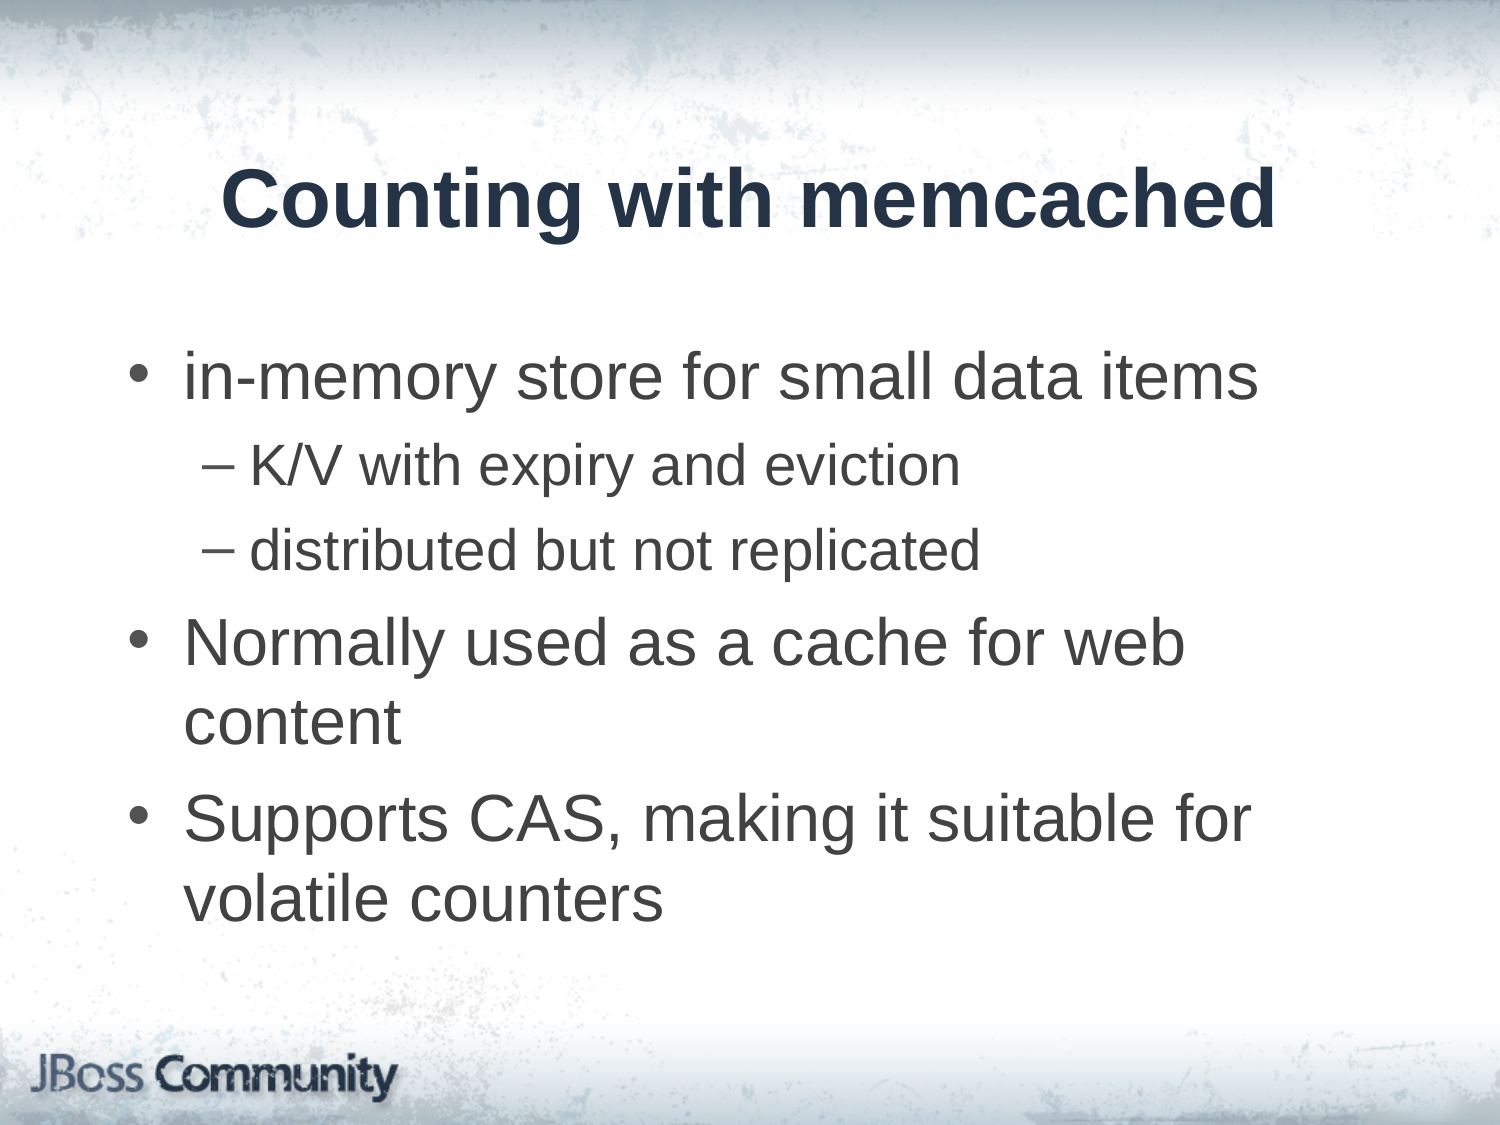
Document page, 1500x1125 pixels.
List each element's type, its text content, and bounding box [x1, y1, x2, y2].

list in-memory store for small data items K/V with expiry and eviction distributed but not replicated Normally used as a cache for web content Supports CAS, making it suitable for volatile counters [112, 324, 1388, 1083]
title Counting with memcached [112, 76, 1388, 312]
picture [0, 0, 1500, 1125]
